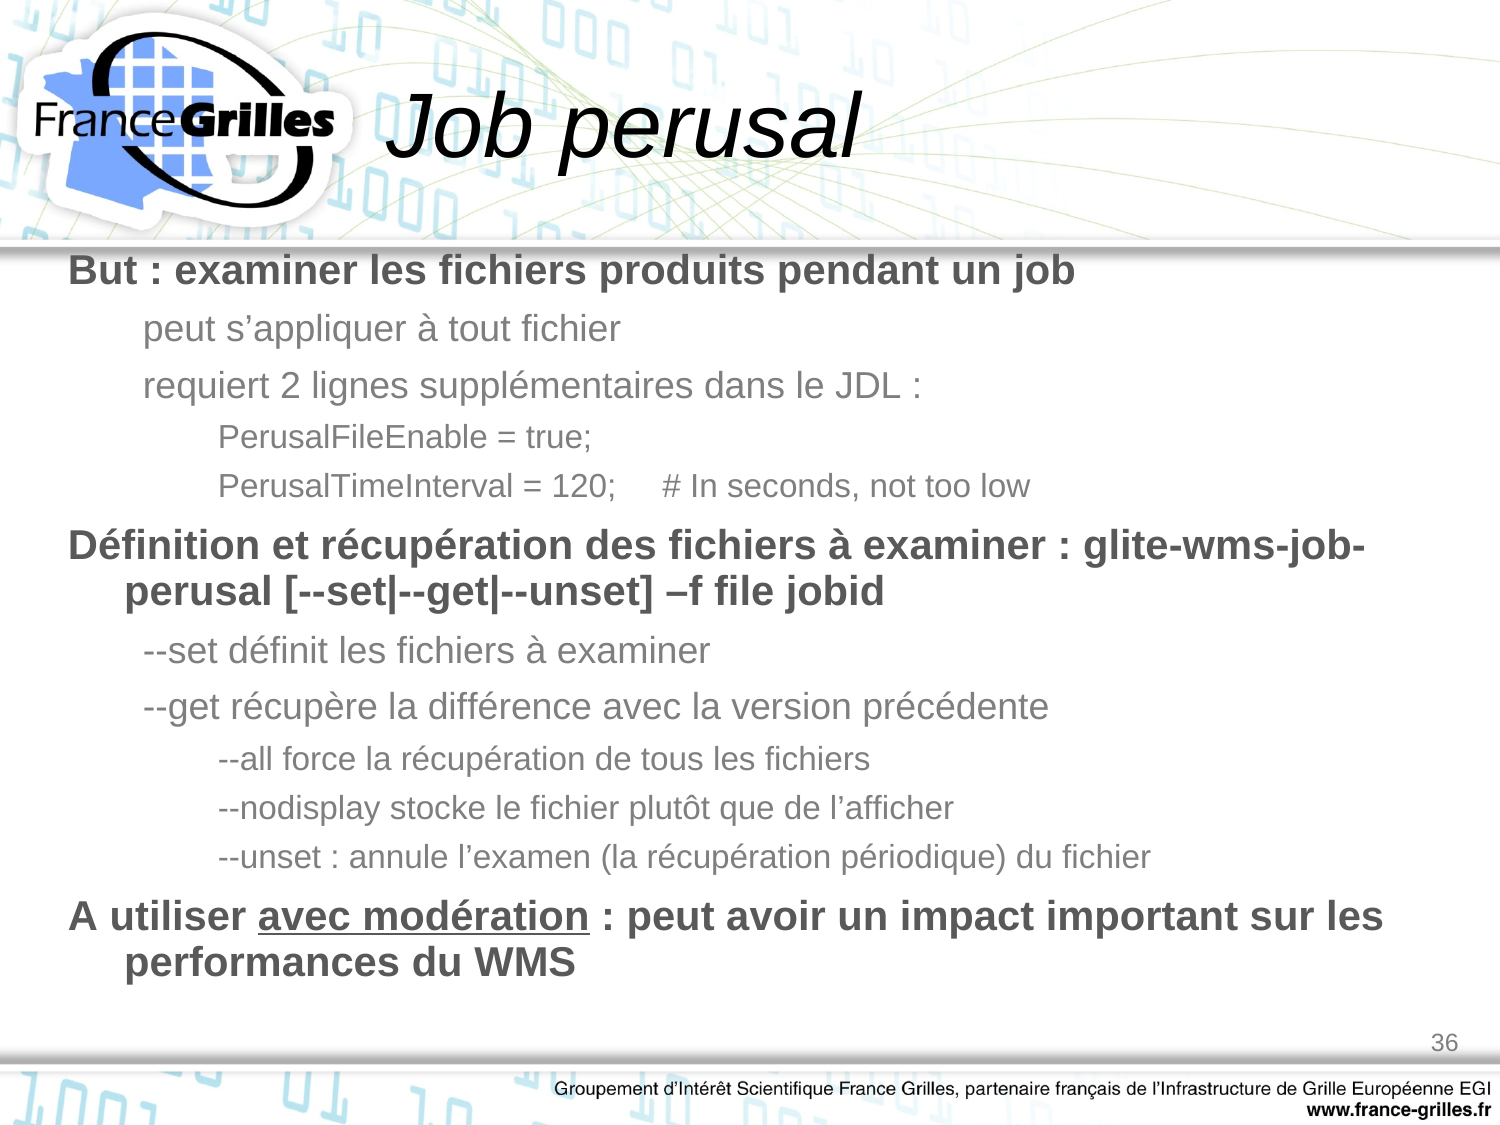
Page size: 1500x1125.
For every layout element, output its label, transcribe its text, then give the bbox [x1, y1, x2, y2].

list But : examiner les fichiers produits pendant un job peut s’appliquer à tout fichier requiert 2 lignes supplémentaires dans le JDL : PerusalFileEnable = true; PerusalTimeInterval = 120; # In seconds, not too low Définition et récupération des fichiers à examiner : glite-wms-job-perusal [--set|--get|--unset] –f file jobid --set définit les fichiers à examiner --get récupère la différence avec la version précédente --all force la récupération de tous les fichiers --nodisplay stocke le fichier plutôt que de l’afficher --unset : annule l’examen (la récupération périodique) du fichier A utiliser avec modération : peut avoir un impact important sur les performances du WMS [53, 238, 1459, 1071]
picture [0, 0, 1500, 1125]
title Job perusal [372, 7, 1459, 238]
